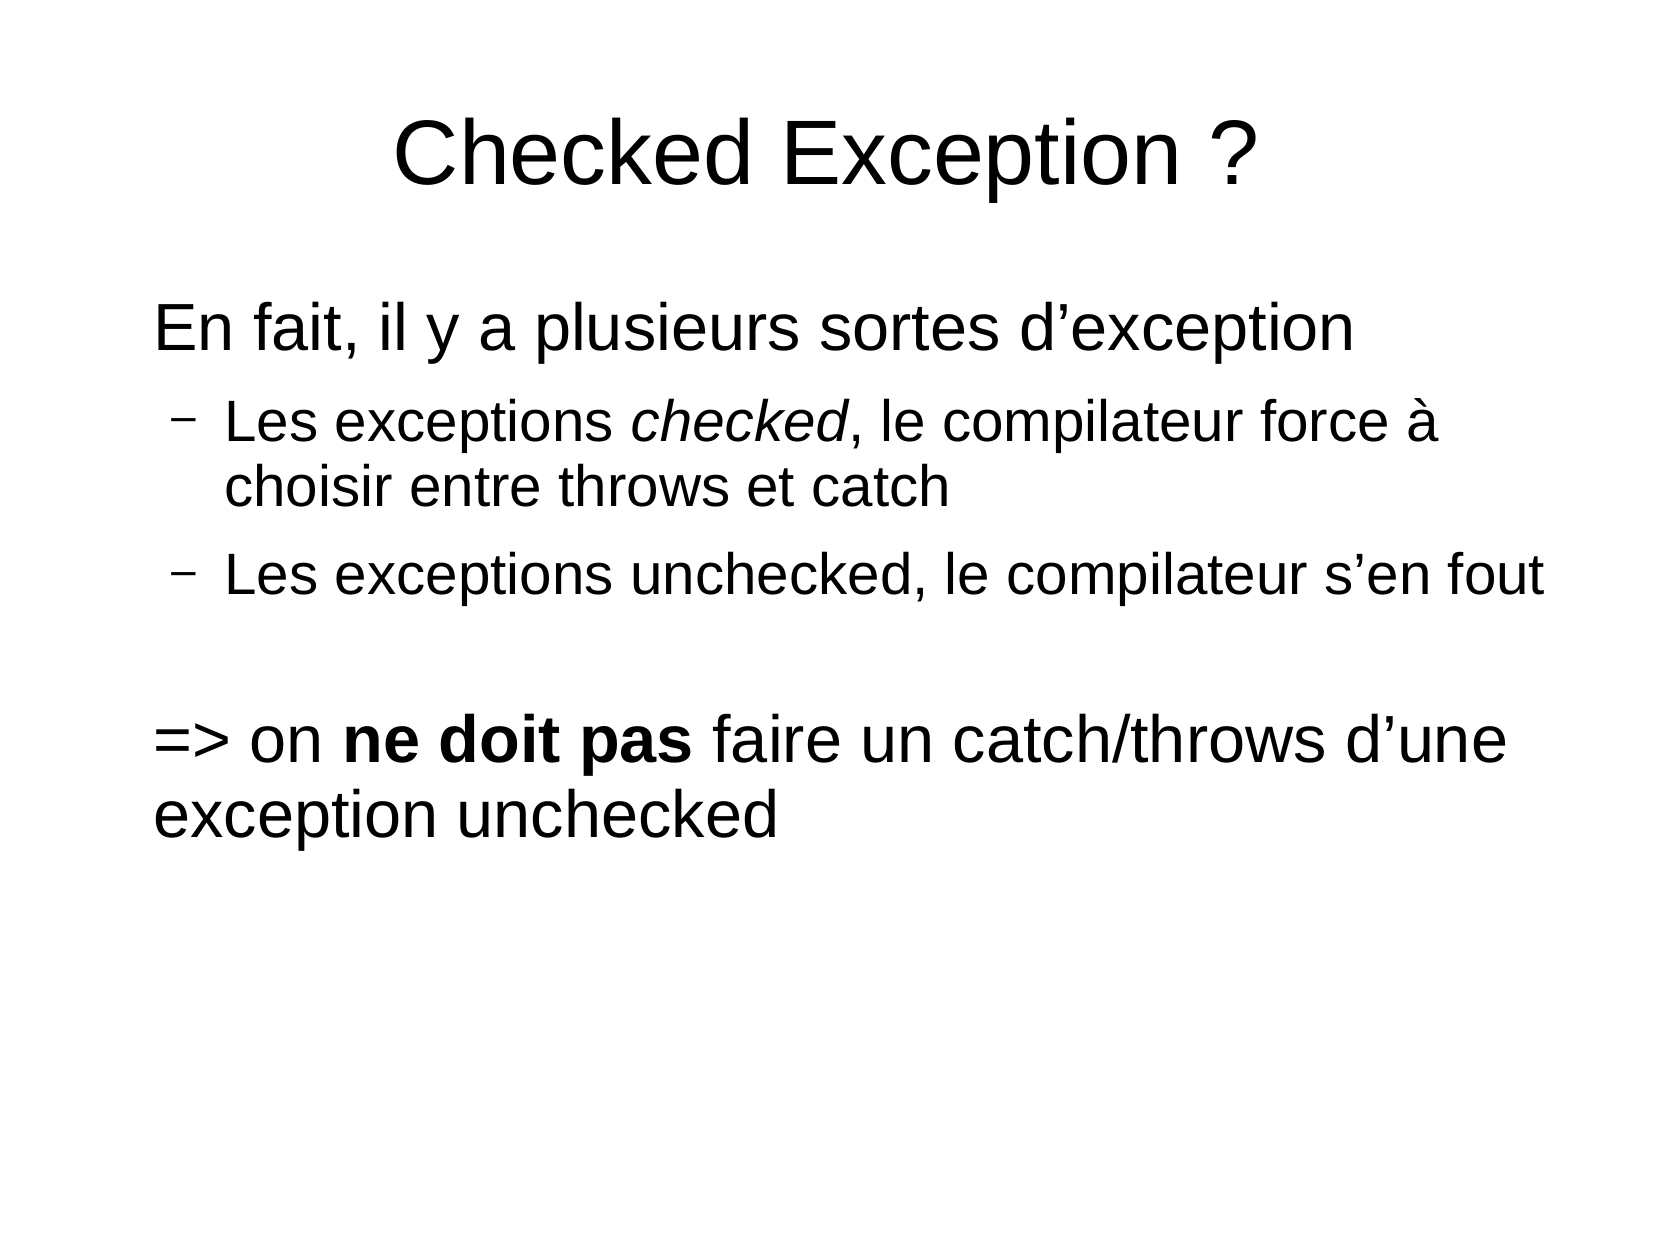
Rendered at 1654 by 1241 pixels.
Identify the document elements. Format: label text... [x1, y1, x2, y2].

title Checked Exception ? [82, 49, 1571, 257]
list En fait, il y a plusieurs sortes d’exception Les exceptions checked, le compilateur force à choisir entre throws et catch Les exceptions unchecked, le compilateur s’en fout => on ne doit pas faire un catch/throws d’une exception unchecked [82, 290, 1571, 1010]
